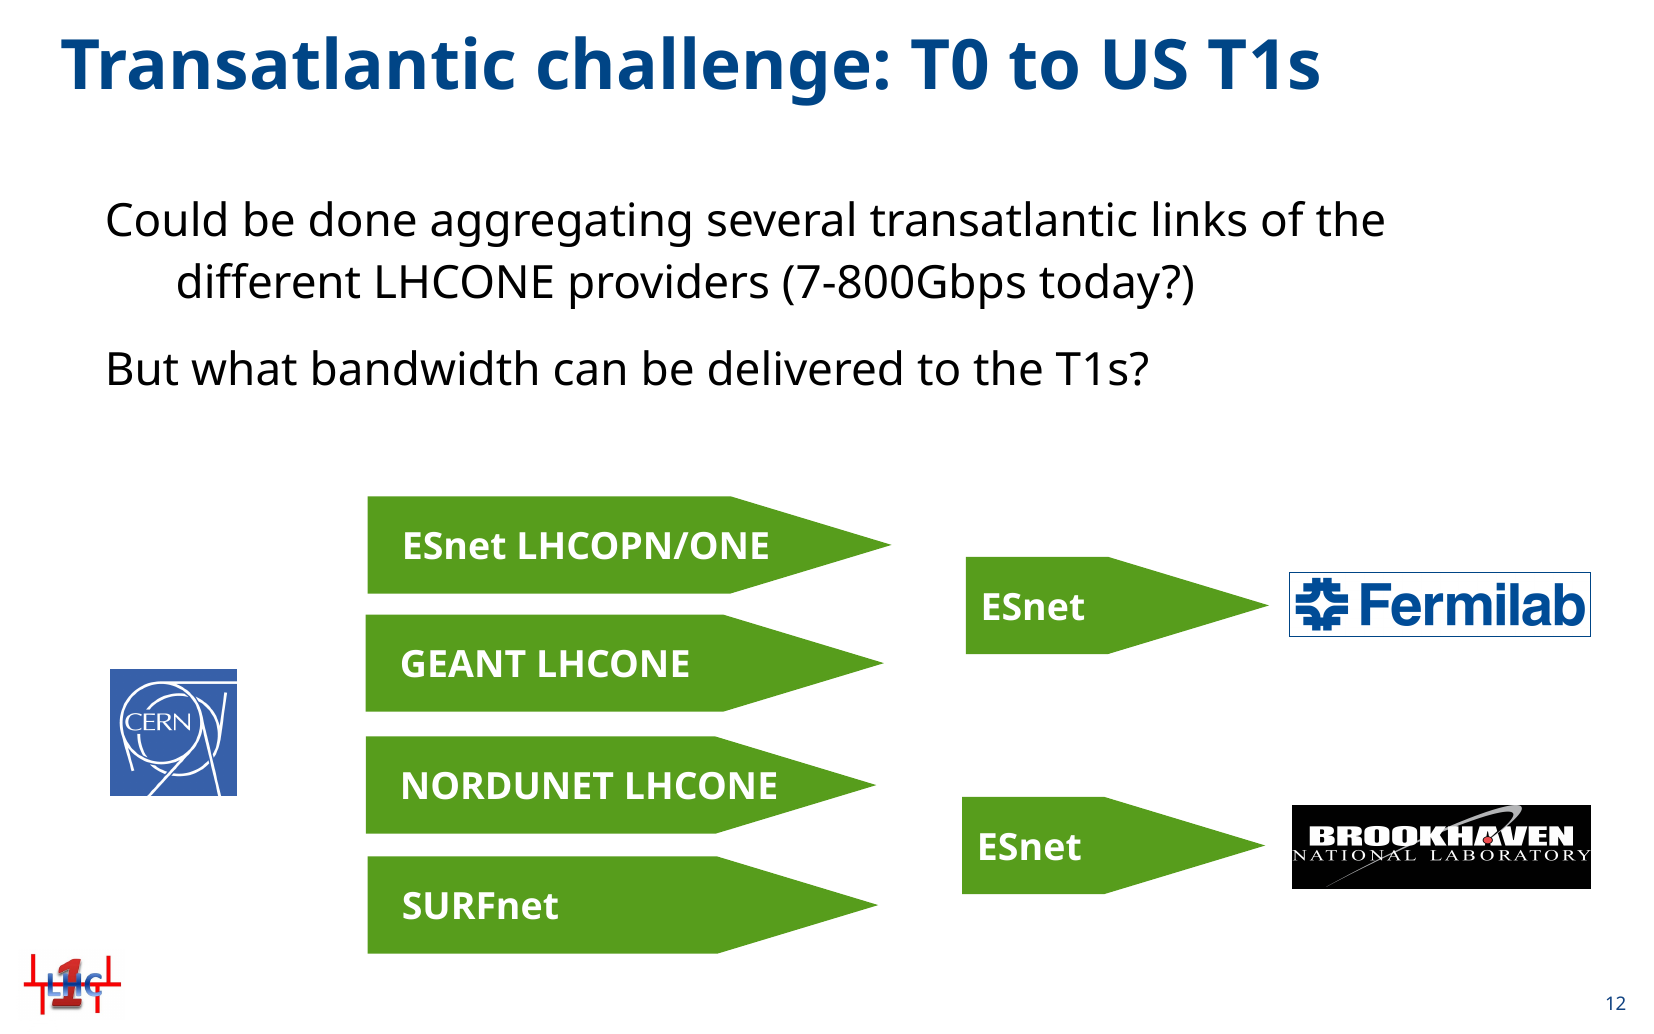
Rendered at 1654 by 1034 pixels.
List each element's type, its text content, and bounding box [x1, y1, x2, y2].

text_box SURFnet [367, 856, 879, 954]
text_box GEANT LHCONE [365, 614, 884, 712]
title Transatlantic challenge: T0 to US T1s [60, 0, 1528, 138]
text_box NORDUNET LHCONE [365, 736, 877, 834]
text_box ESnet [962, 796, 1266, 895]
picture [1289, 572, 1591, 637]
picture [1292, 805, 1591, 889]
picture [110, 669, 237, 796]
text_box Could be done aggregating several transatlantic links of the different LHCONE providers (7-800Gbps today?) But what bandwidth can be delivered to the T1s? [90, 180, 1591, 1030]
text_box ESnet LHCOPN/ONE [367, 496, 892, 594]
text_box ESnet [965, 556, 1270, 655]
picture [16, 949, 90, 1032]
